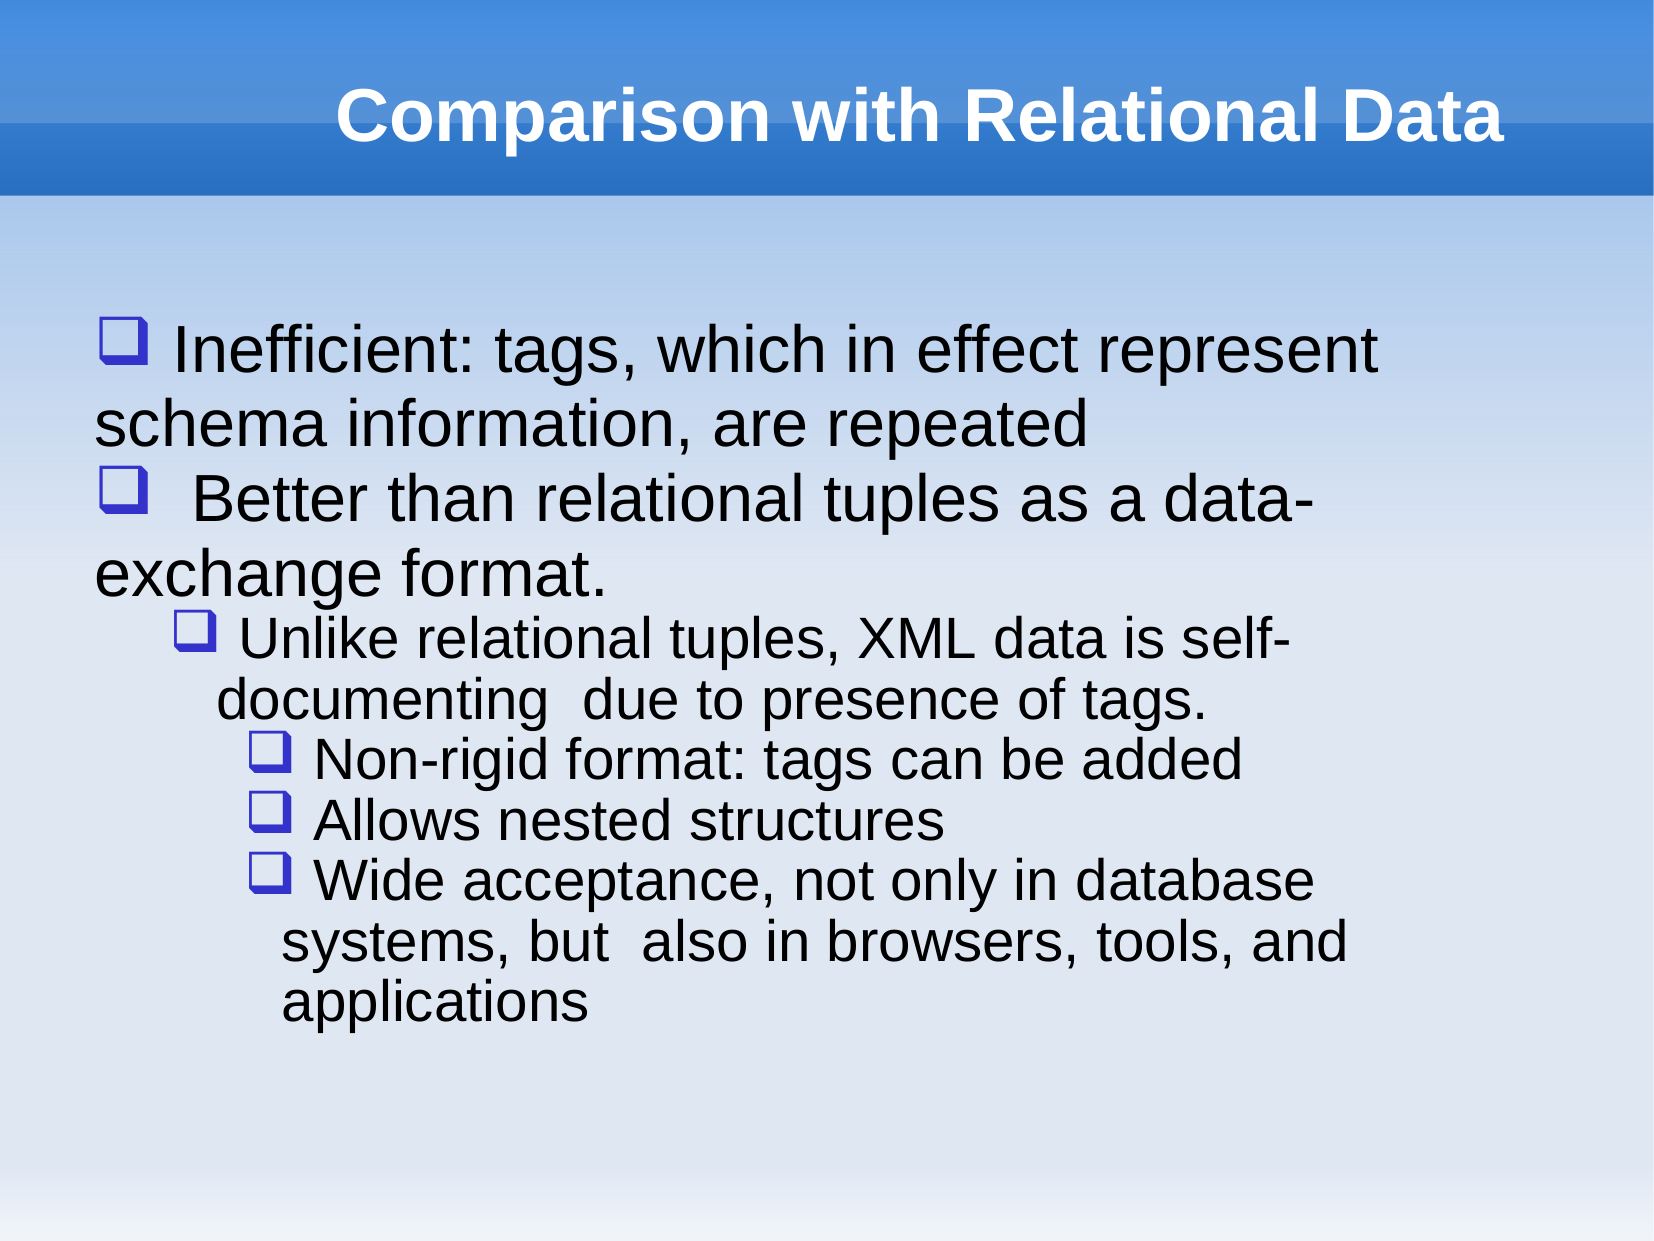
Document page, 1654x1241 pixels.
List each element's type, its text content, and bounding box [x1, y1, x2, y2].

picture [0, 0, 1654, 1241]
text_box Comparison with Relational Data [265, 9, 1576, 216]
text_box Inefficient: tags, which in effect represent schema information, are repeated Better than relational tuples as a data-exchange format. Unlike relational tuples, XML data is self- documenting due to presence of tags. Non-rigid format: tags can be added Allows nested structures Wide acceptance, not only in database systems, but also in browsers, tools, and applications [79, 224, 1574, 1241]
